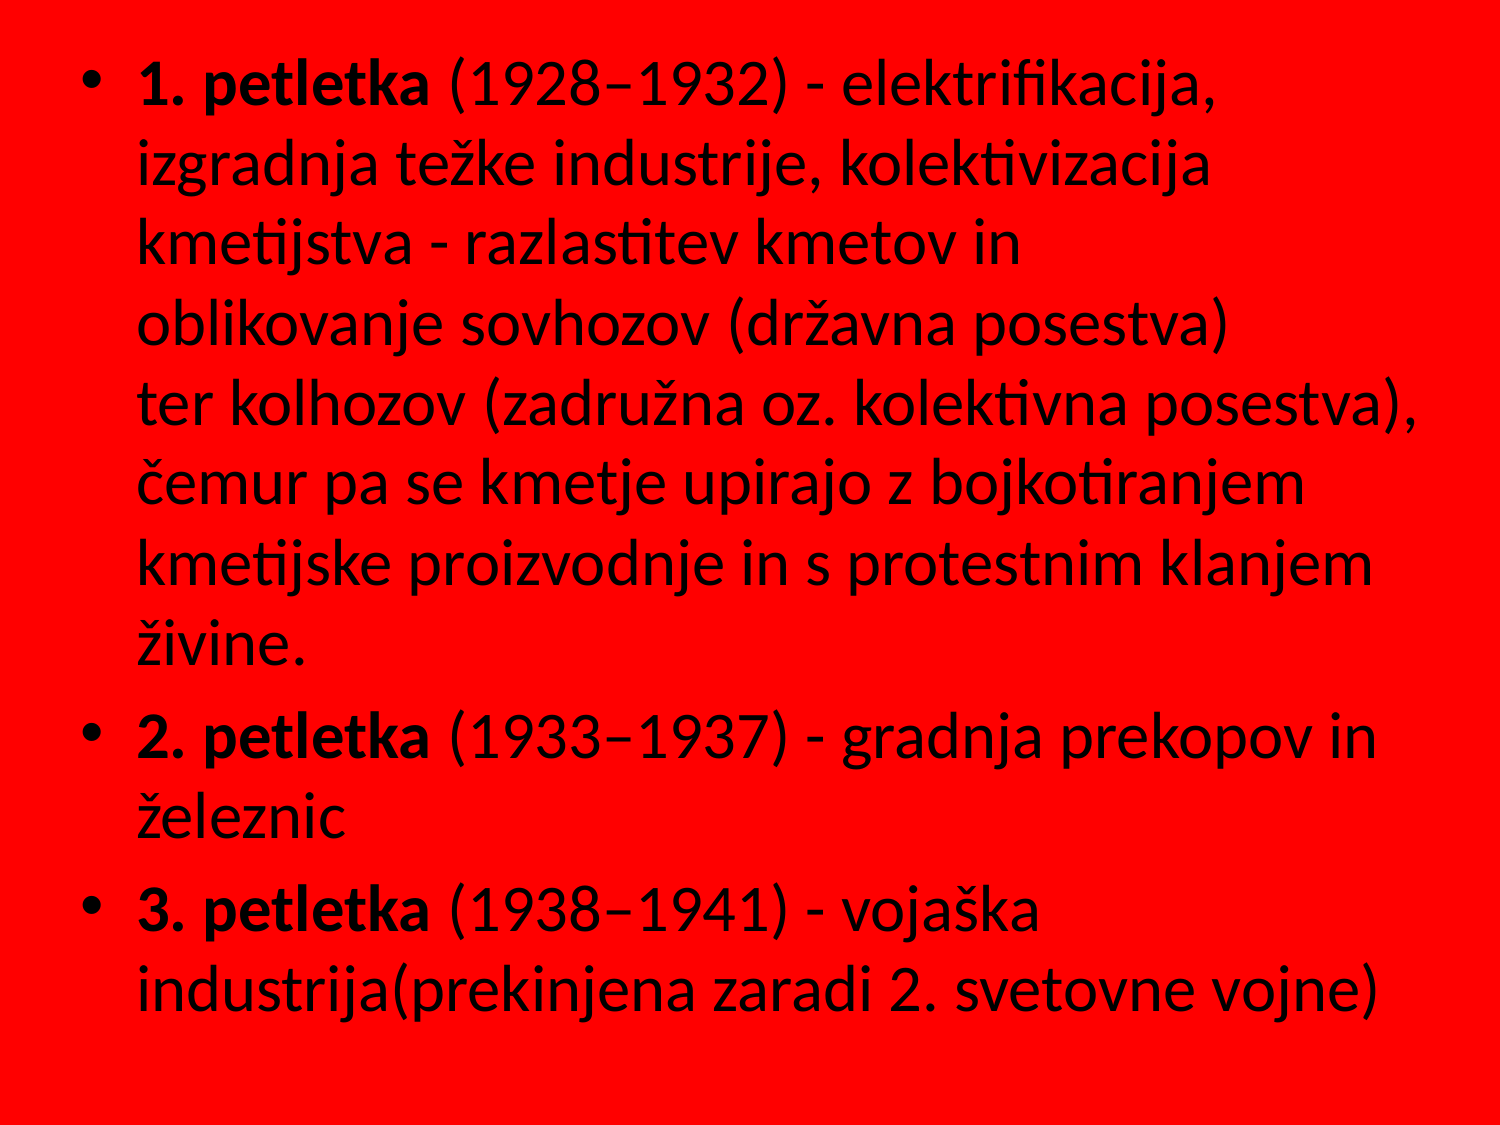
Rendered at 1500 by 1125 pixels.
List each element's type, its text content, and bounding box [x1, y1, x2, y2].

list 1. petletka (1928–1932) - elektrifikacija, izgradnja težke industrije, kolektivizacija kmetijstva - razlastitev kmetov in oblikovanje sovhozov (državna posestva) ter kolhozov (zadružna oz. kolektivna posestva), čemur pa se kmetje upirajo z bojkotiranjem kmetijske proizvodnje in s protestnim klanjem živine. 2. petletka (1933–1937) - gradnja prekopov in železnic 3. petletka (1938–1941) - vojaška industrija(prekinjena zaradi 2. svetovne vojne) [64, 31, 1471, 1071]
